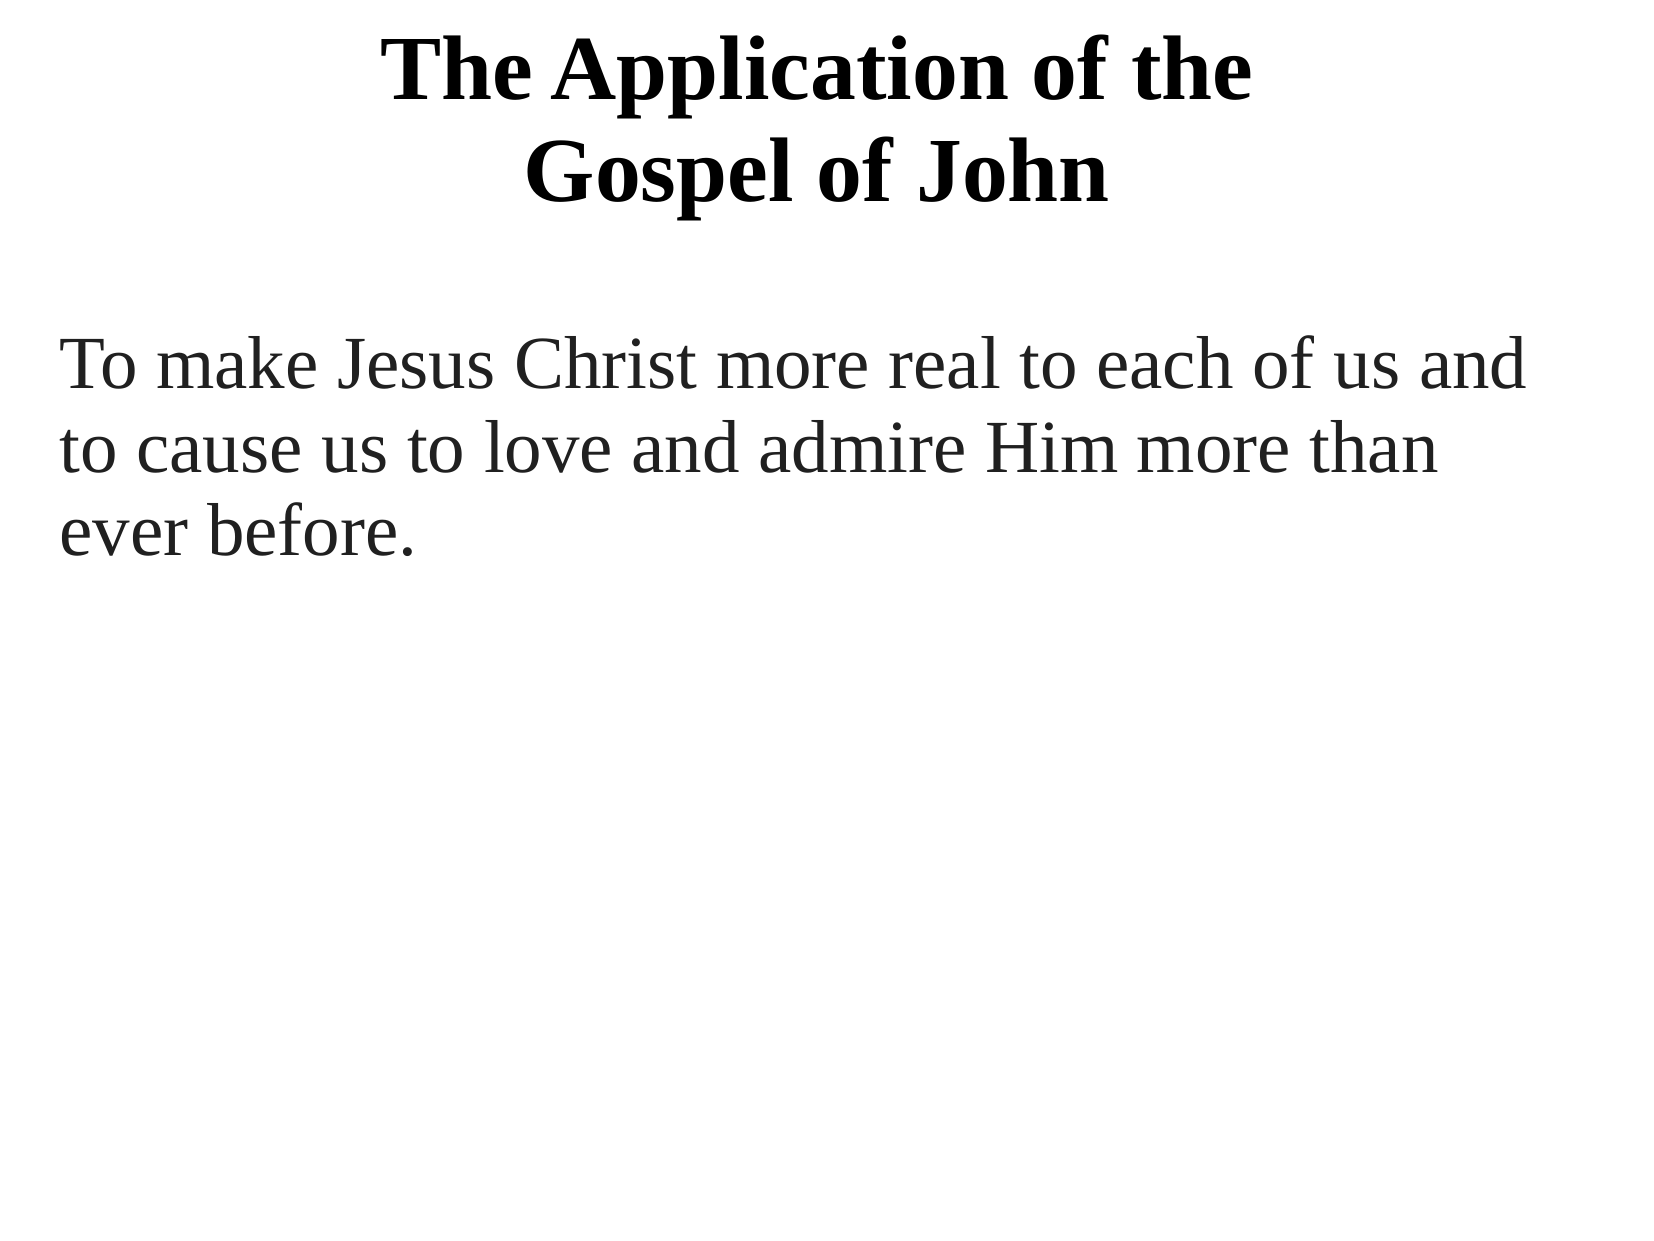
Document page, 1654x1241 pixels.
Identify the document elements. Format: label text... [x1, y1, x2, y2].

text_box The Application of the Gospel of John To make Jesus Christ more real to each of us and to cause us to love and admire Him more than ever before. [44, 10, 1591, 841]
